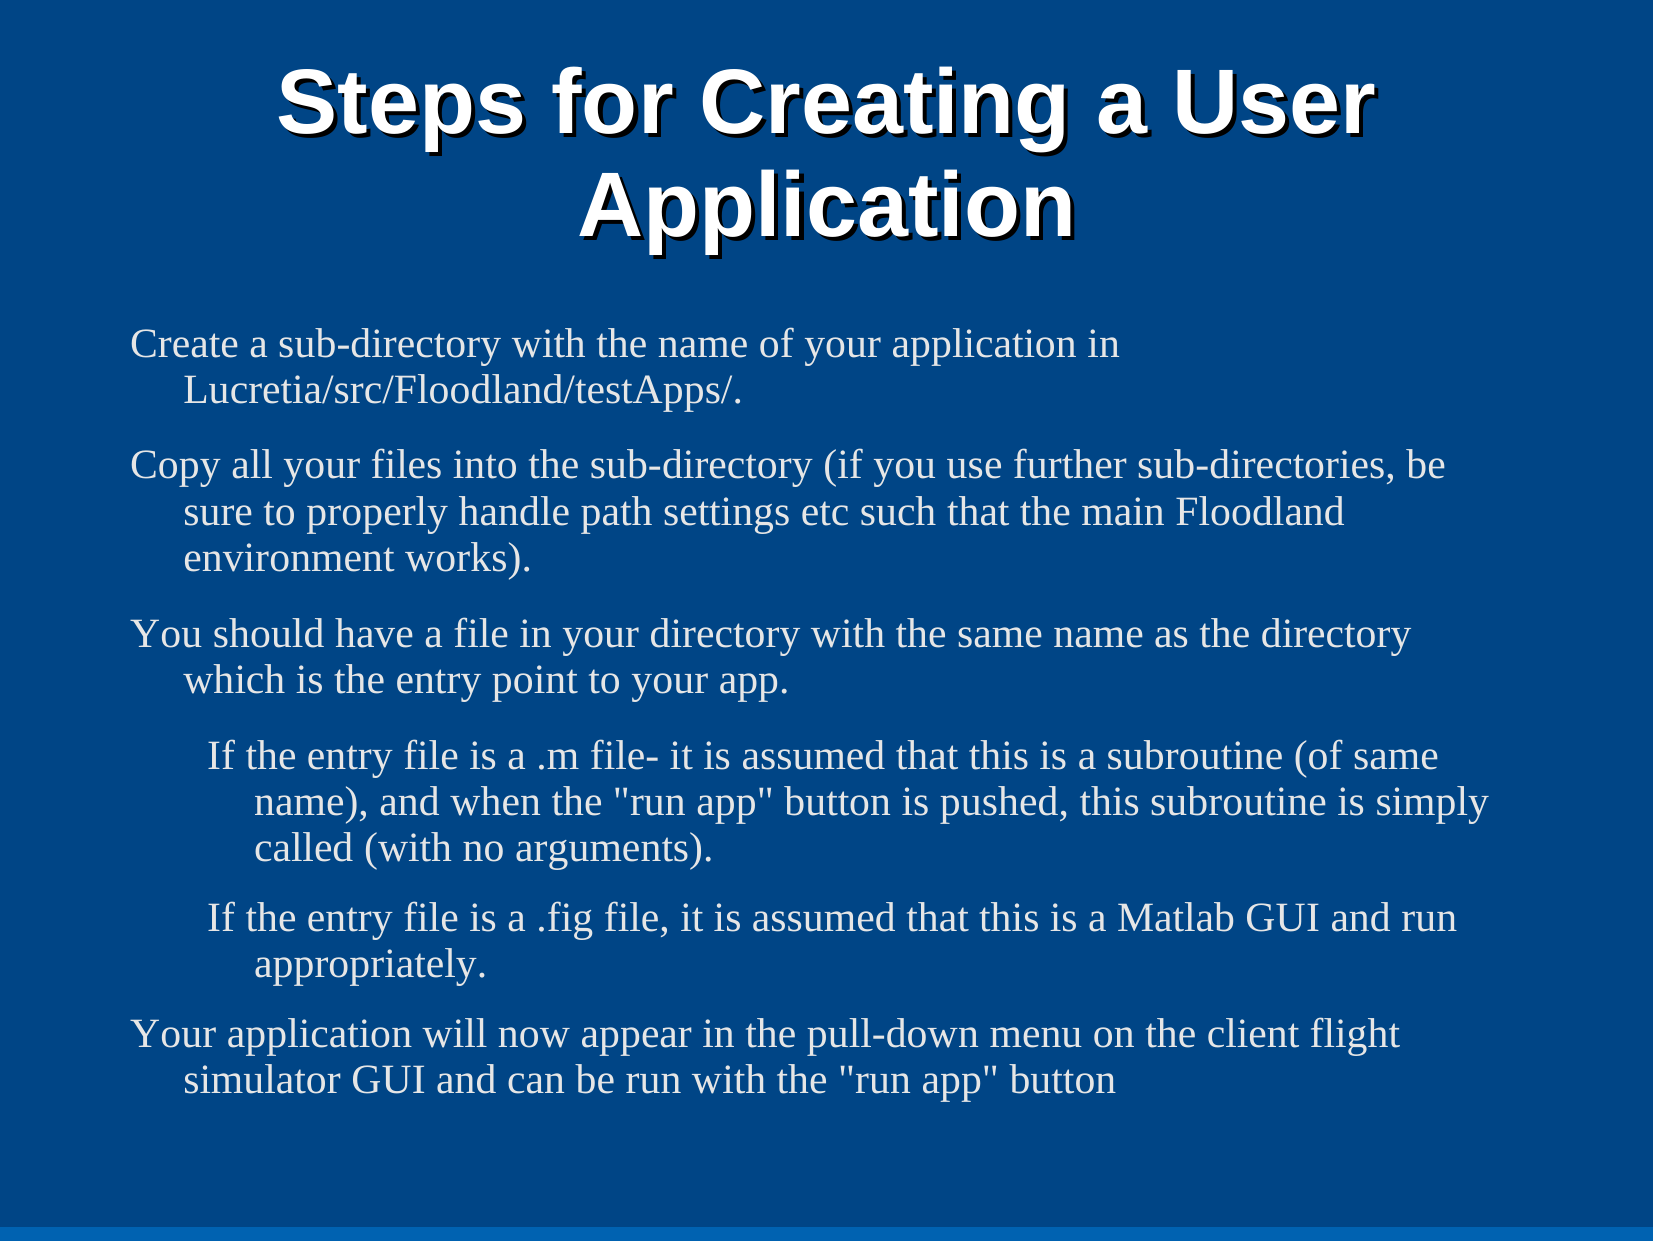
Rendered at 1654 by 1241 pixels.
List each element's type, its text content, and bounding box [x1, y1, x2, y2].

list Create a sub-directory with the name of your application in Lucretia/src/Floodland/testApps/. Copy all your files into the sub-directory (if you use further sub-directories, be sure to properly handle path settings etc such that the main Floodland environment works). You should have a file in your directory with the same name as the directory which is the entry point to your app. If the entry file is a .m file- it is assumed that this is a subroutine (of same name), and when the "run app" button is pushed, this subroutine is simply called (with no arguments). If the entry file is a .fig file, it is assumed that this is a Matlab GUI and run appropriately. Your application will now appear in the pull-down menu on the client flight simulator GUI and can be run with the "run app" button [112, 319, 1525, 1163]
title Steps for Creating a User Application [121, 35, 1533, 272]
